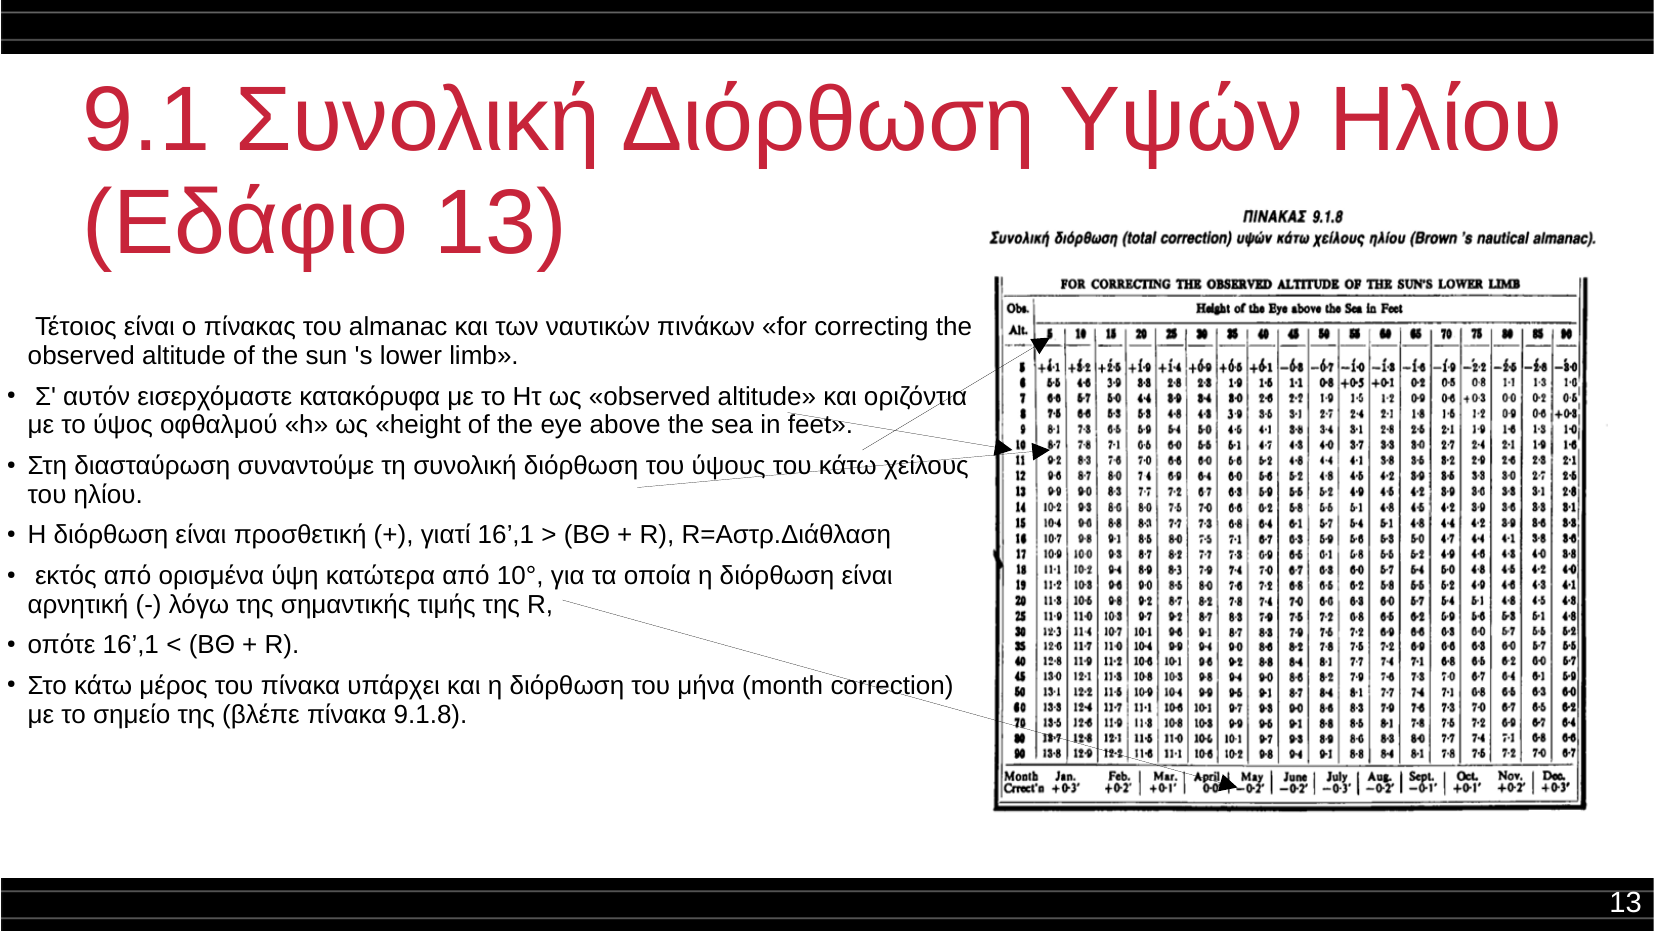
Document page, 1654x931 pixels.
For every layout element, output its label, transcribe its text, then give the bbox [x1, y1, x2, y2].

title 9.1 Συνολική Διόρθωση Υψών Ηλίου (Εδάφιο 13) [82, 67, 1571, 271]
picture [975, 187, 1613, 826]
picture [1, 0, 1654, 54]
list Τέτοιος είναι ο πίνακας του almanac και των ναυτικών πινάκων «for correcting the observed altitude of the sun 's lower limb». Σ' αυτόν εισερχόμαστε κατακόρυφα με το Ητ ως «observed altitude» και οριζόντια με το ύψος οφθαλμού «h» ως «height of the eye above the sea in feet». Στη διασταύρωση συναντούμε τη συνολική διόρθωση του ύψους του κάτω χείλους του ηλίου. Η διόρθωση είναι προσθετική (+), γιατί 16’,1 > (ΒΘ + R), R=Αστρ.Διάθλαση εκτός από ορισμένα ύψη κατώτερα από 10°, για τα οποία η διόρθωση είναι αρνητική (-) λόγω της σημαντικής τιμής της R, οπότε 16’,1 < (ΒΘ + R). Στο κάτω μέρος του πίνακα υπάρχει και η διόρθωση του μήνα (month correction) με το σημείο της (βλέπε πίνακα 9.1.8). [0, 271, 976, 863]
picture [1, 878, 1654, 931]
picture [975, 445, 994, 456]
